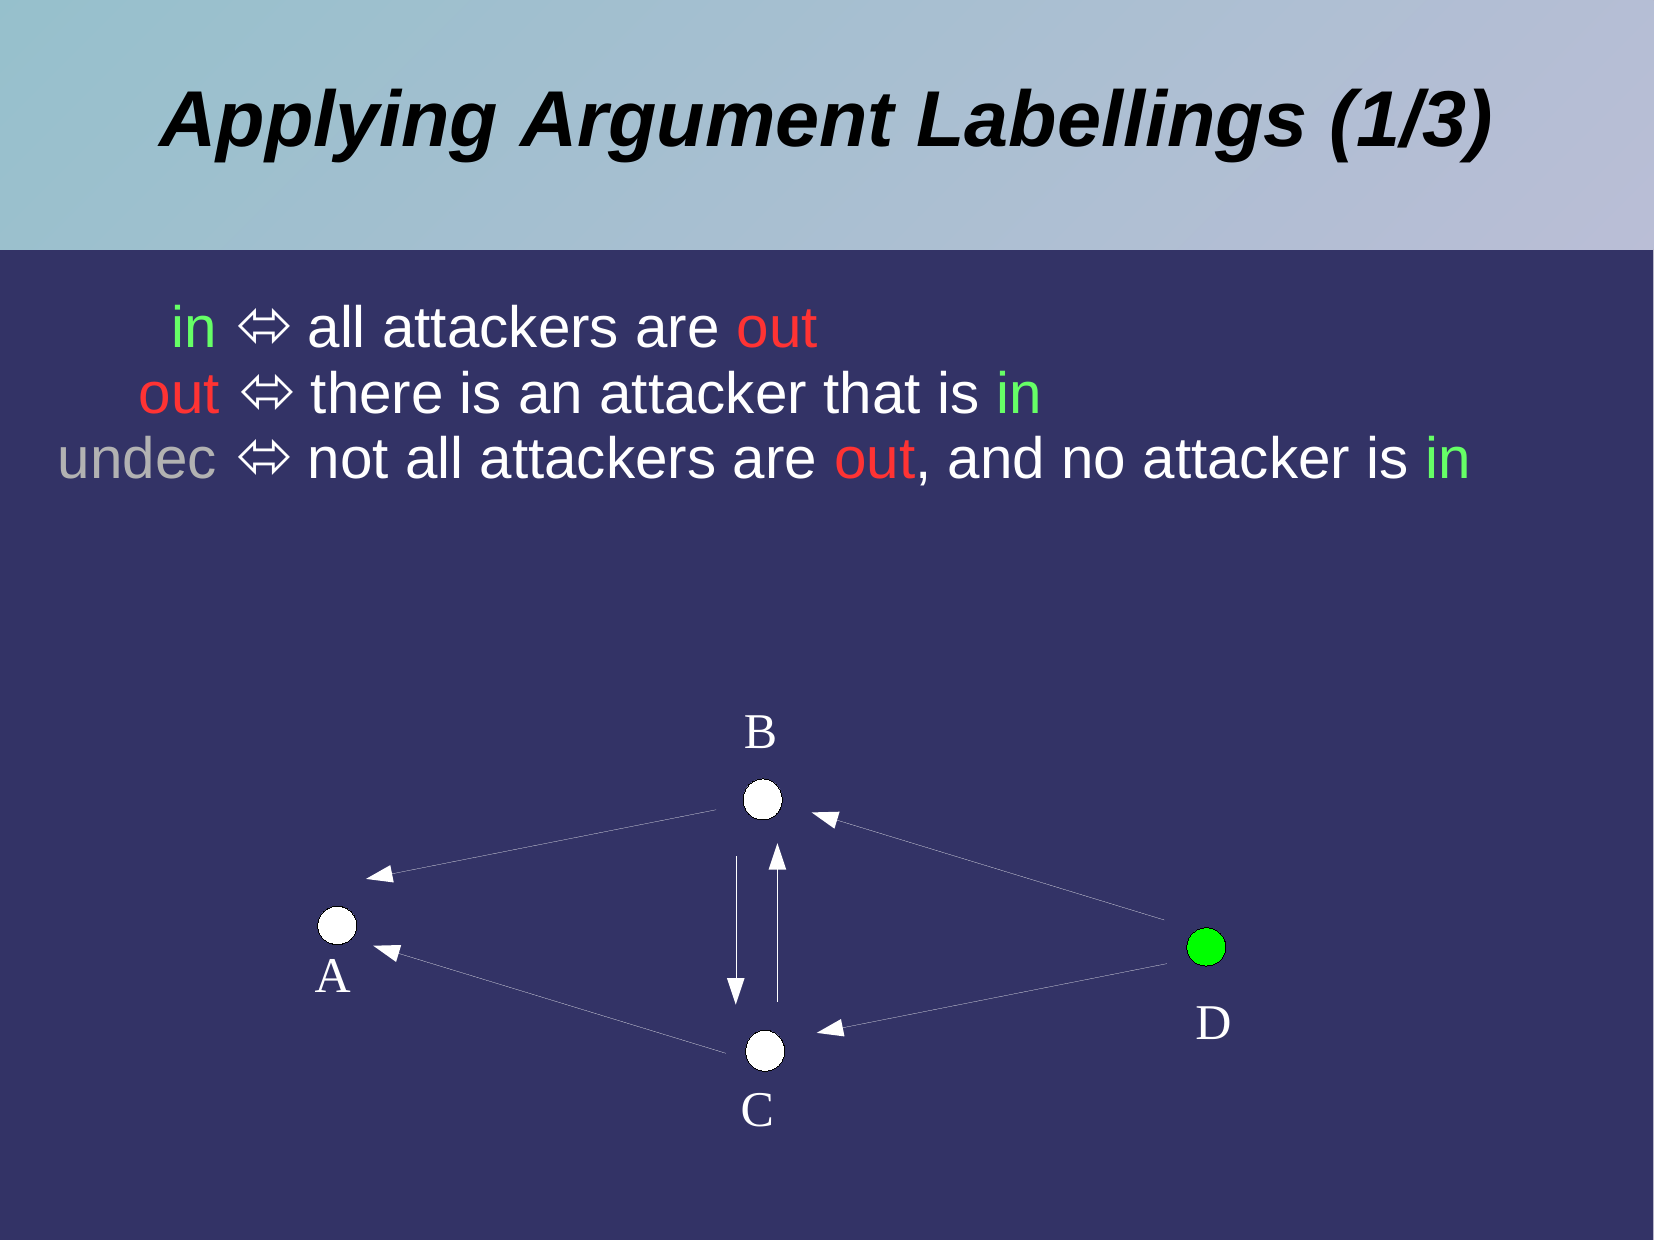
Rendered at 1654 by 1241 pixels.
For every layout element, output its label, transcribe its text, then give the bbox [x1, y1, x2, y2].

text_box A [314, 948, 361, 1055]
text_box in  all attackers are out out  there is an attacker that is in undec  not all attackers are out, and no attacker is in [57, 295, 1593, 511]
text_box [743, 793, 783, 820]
text_box [745, 1030, 785, 1072]
text_box D [1195, 994, 1241, 1077]
text_box [1186, 927, 1226, 967]
text_box B [744, 704, 799, 793]
text_box C [740, 1081, 791, 1188]
text_box [317, 906, 357, 945]
title Applying Argument Labellings (1/3) [0, 15, 1654, 223]
